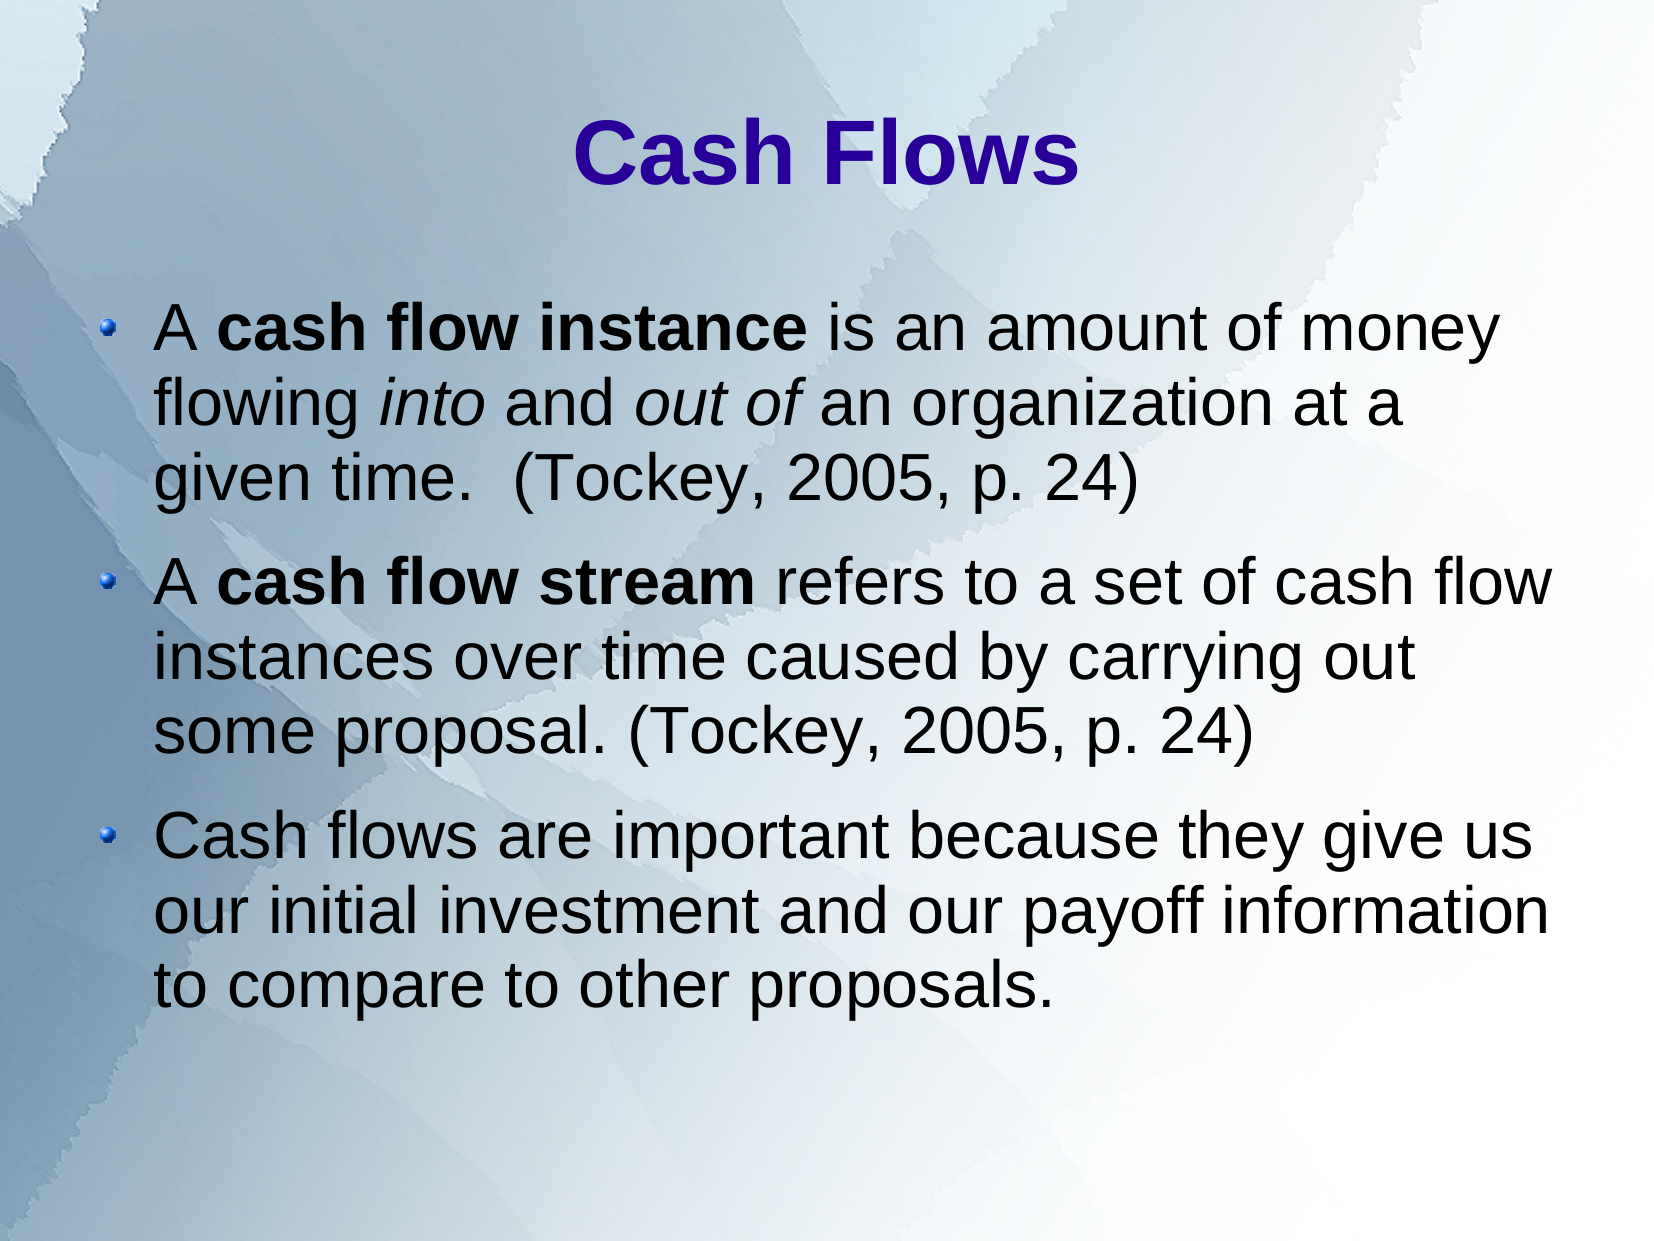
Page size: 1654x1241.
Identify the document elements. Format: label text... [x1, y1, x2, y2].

title Cash Flows [82, 56, 1571, 250]
list A cash flow instance is an amount of money flowing into and out of an organization at a given time. (Tockey, 2005, p. 24) A cash flow stream refers to a set of cash flow instances over time caused by carrying out some proposal. (Tockey, 2005, p. 24) Cash flows are important because they give us our initial investment and our payoff information to compare to other proposals. [82, 290, 1571, 1094]
picture [0, 0, 1654, 1241]
